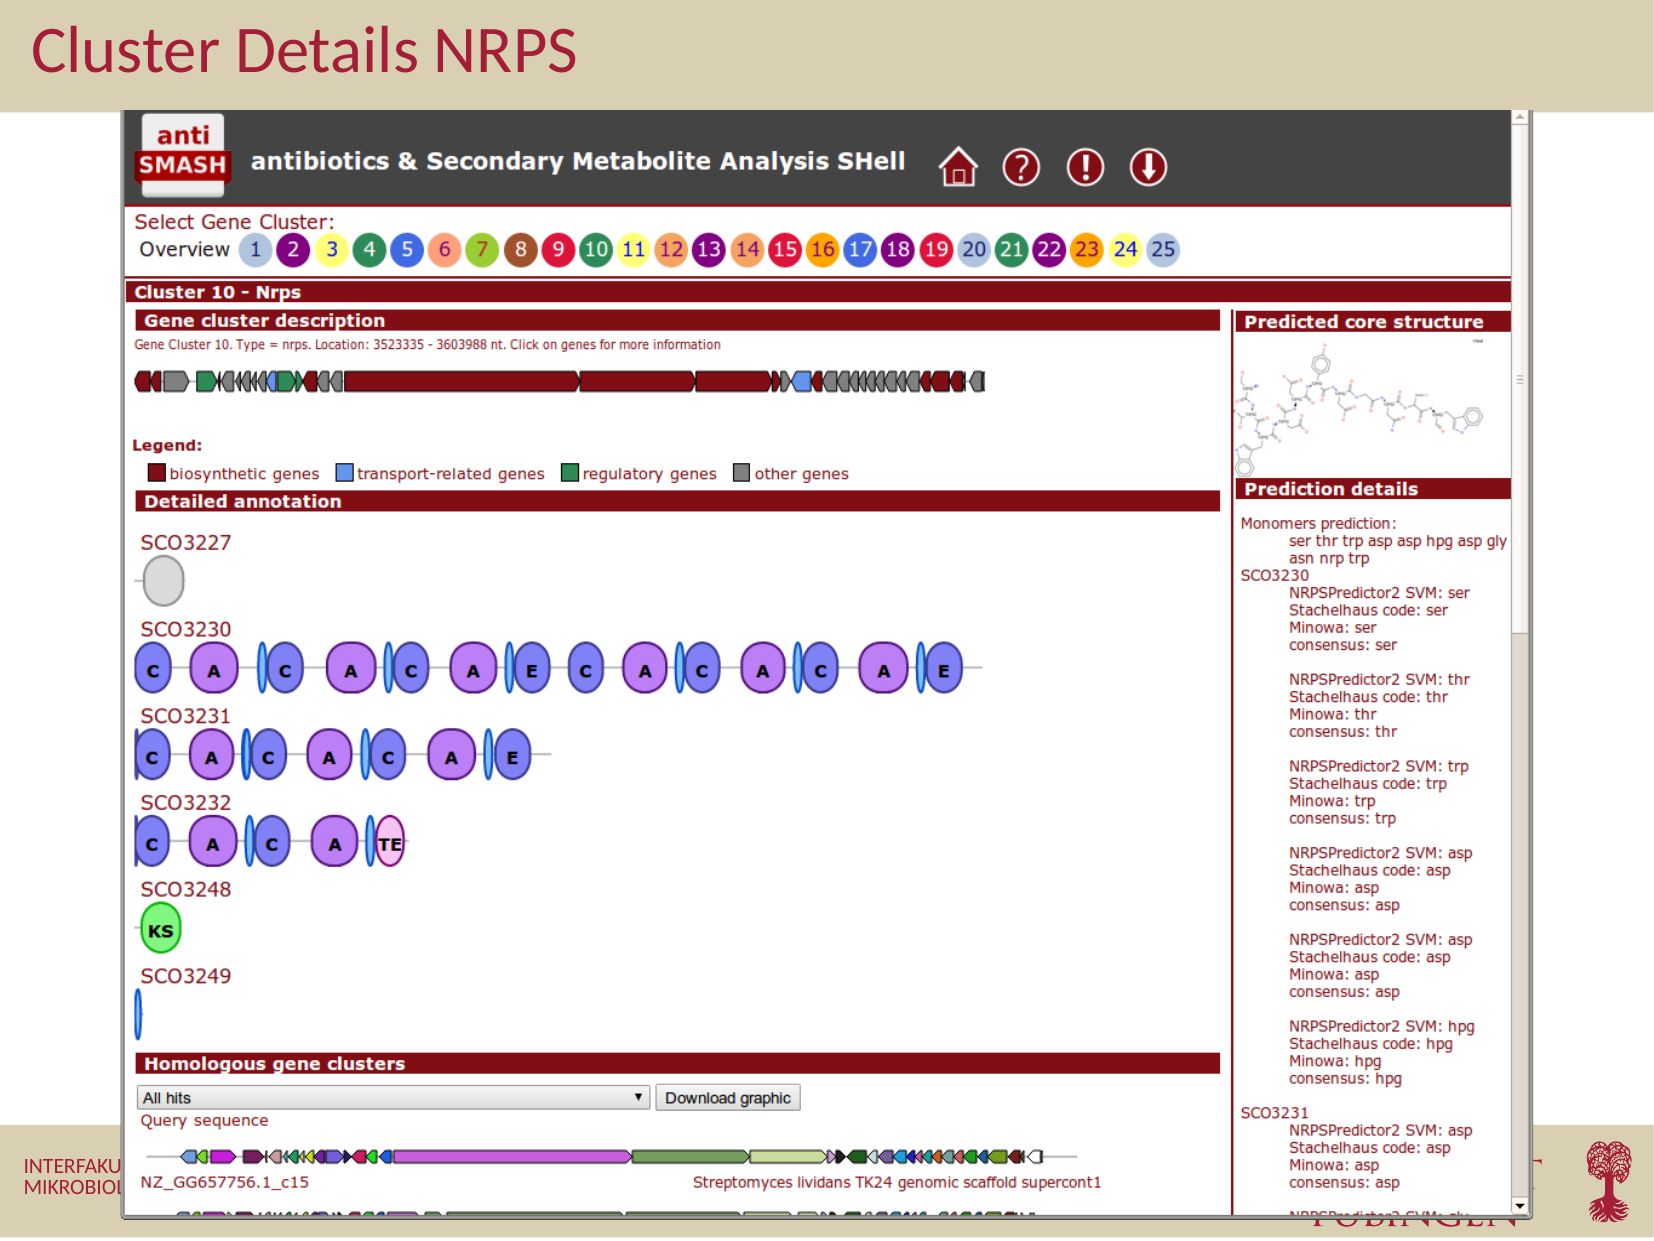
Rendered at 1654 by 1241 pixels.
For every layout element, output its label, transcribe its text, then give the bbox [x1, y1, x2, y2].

title Cluster Details NRPS [31, 0, 1374, 113]
picture [120, 110, 1534, 1220]
